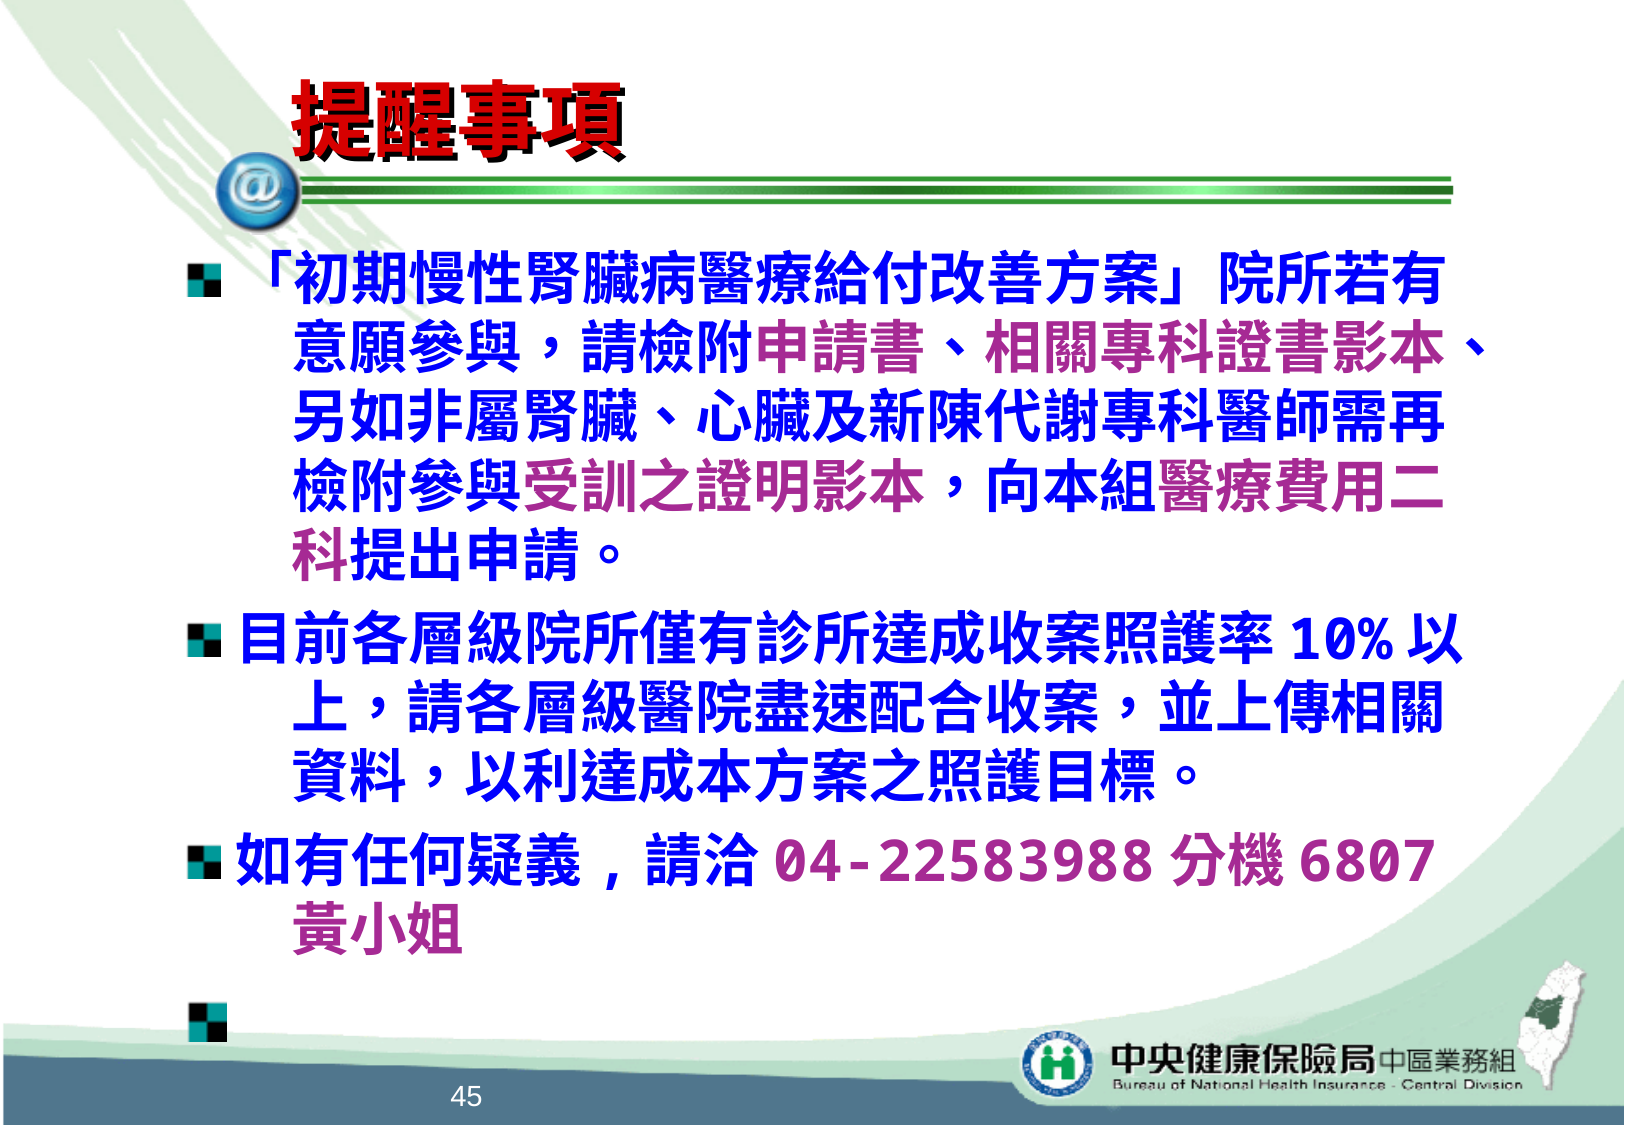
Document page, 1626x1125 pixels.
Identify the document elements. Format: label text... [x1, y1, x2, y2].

list 「初期慢性腎臟病醫療給付改善方案」院所若有意願參與，請檢附申請書、相關專科證書影本、另如非屬腎臟、心臟及新陳代謝專科醫師需再檢附參與受訓之證明影本，向本組醫療費用二科提出申請。 目前各層級院所僅有診所達成收案照護率10%以上，請各層級醫院盡速配合收案，並上傳相關資料，以利達成本方案之照護目標。 如有任何疑義,請洽04-22583988分機6807黃小姐 [165, 234, 1499, 973]
text_box [435, 1065, 815, 1125]
title 提醒事項 [274, 23, 1071, 211]
